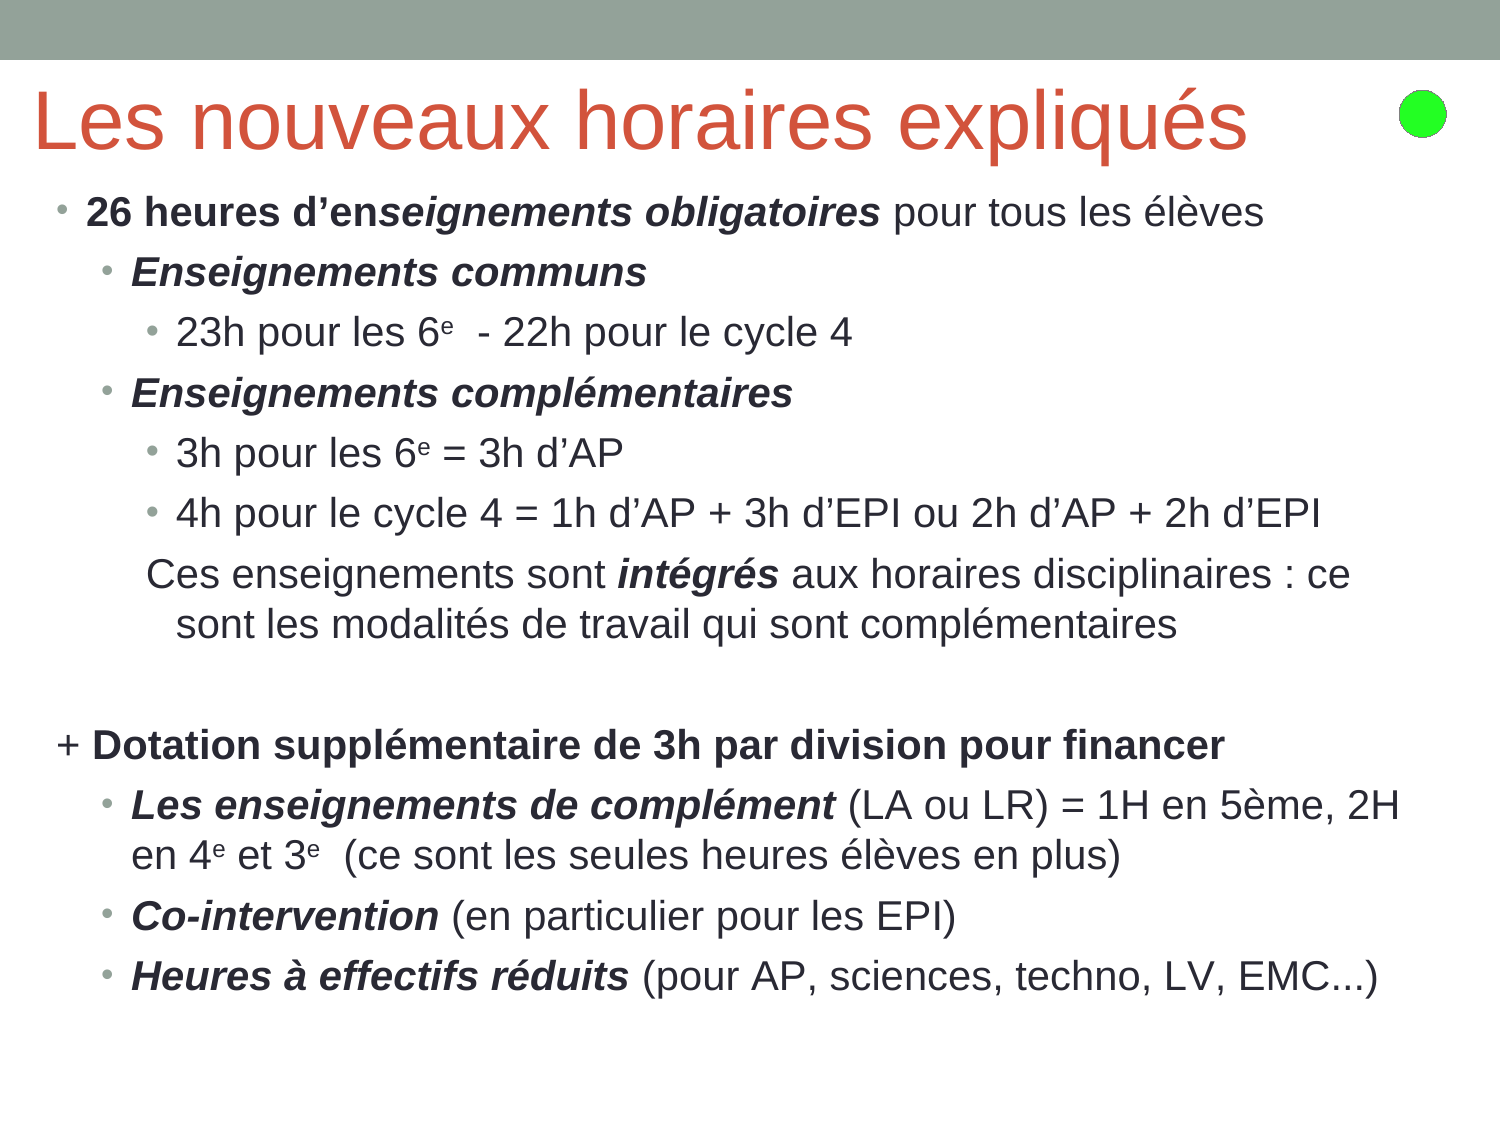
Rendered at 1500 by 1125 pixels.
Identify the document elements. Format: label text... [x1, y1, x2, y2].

title Les nouveaux horaires expliqués [17, 54, 1394, 177]
list 26 heures d’enseignements obligatoires pour tous les élèves Enseignements communs 23h pour les 6e - 22h pour le cycle 4 Enseignements complémentaires 3h pour les 6e = 3h d’AP 4h pour le cycle 4 = 1h d’AP + 3h d’EPI ou 2h d’AP + 2h d’EPI Ces enseignements sont intégrés aux horaires disciplinaires : ce sont les modalités de travail qui sont complémentaires + Dotation supplémentaire de 3h par division pour financer Les enseignements de complément (LA ou LR) = 1H en 5ème, 2H en 4e et 3e (ce sont les seules heures élèves en plus) Co-intervention (en particulier pour les EPI) Heures à effectifs réduits (pour AP, sciences, techno, LV, EMC...) [41, 176, 1447, 1083]
